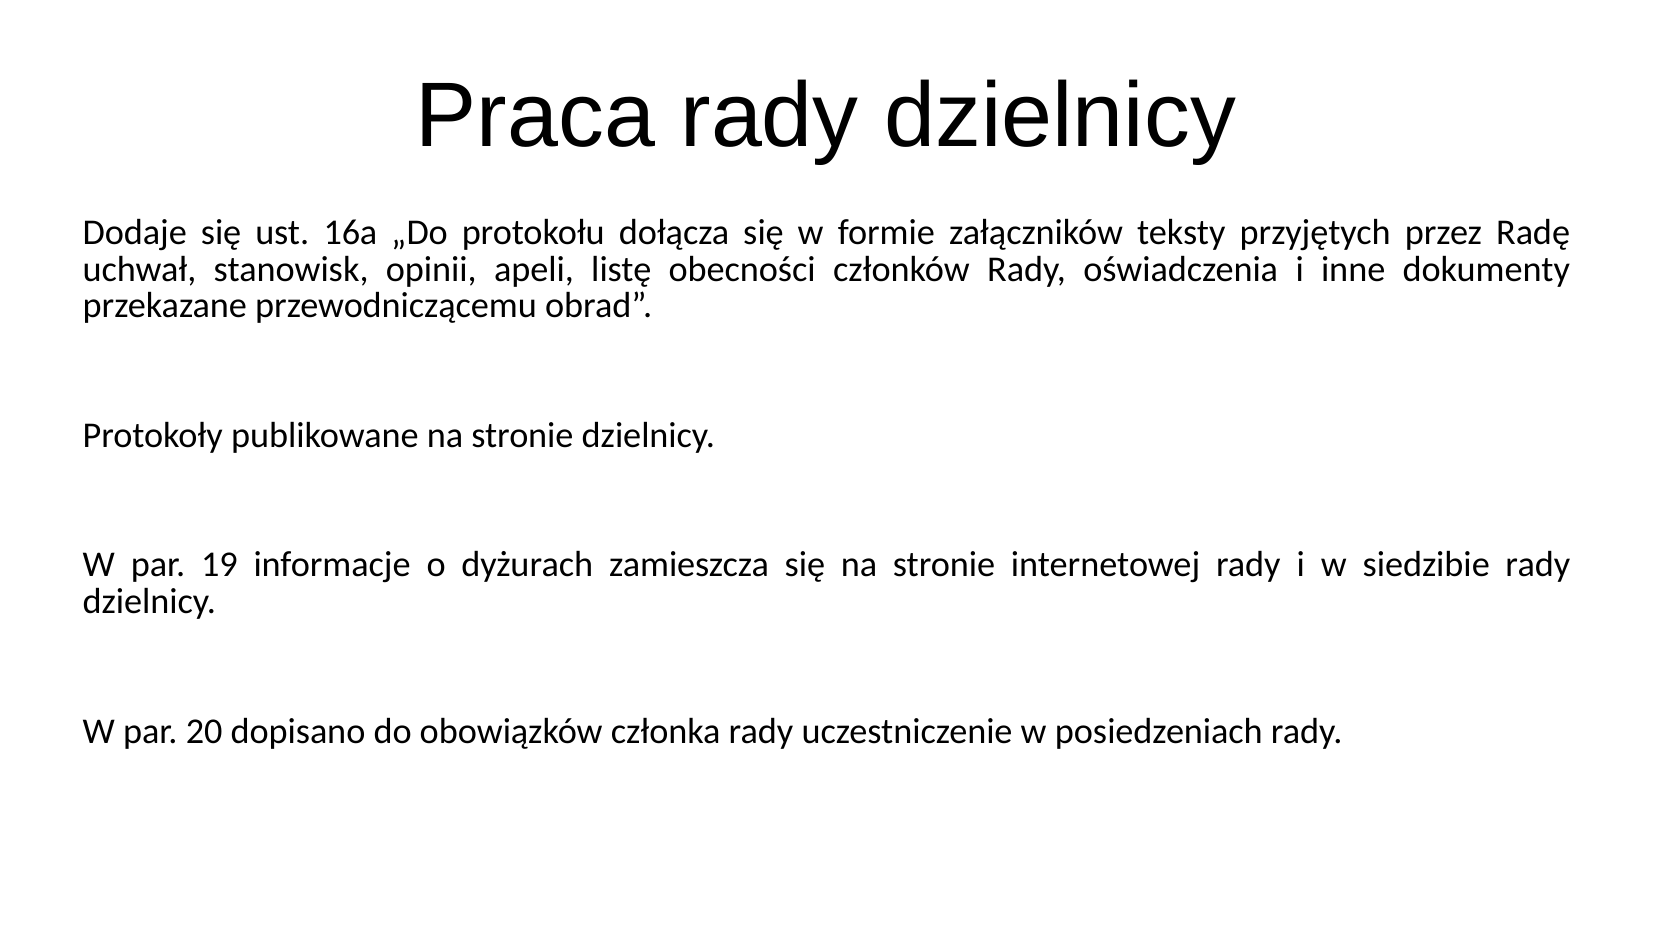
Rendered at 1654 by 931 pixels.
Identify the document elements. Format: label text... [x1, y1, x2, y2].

title Praca rady dzielnicy [82, 37, 1571, 193]
list Dodaje się ust. 16a „Do protokołu dołącza się w formie załączników teksty przyjętych przez Radę uchwał, stanowisk, opinii, apeli, listę obecności członków Rady, oświadczenia i inne dokumenty przekazane przewodniczącemu obrad”. Protokoły publikowane na stronie dzielnicy. W par. 19 informacje o dyżurach zamieszcza się na stronie internetowej rady i w siedzibie rady dzielnicy. W par. 20 dopisano do obowiązków członka rady uczestniczenie w posiedzeniach rady. [82, 217, 1571, 758]
